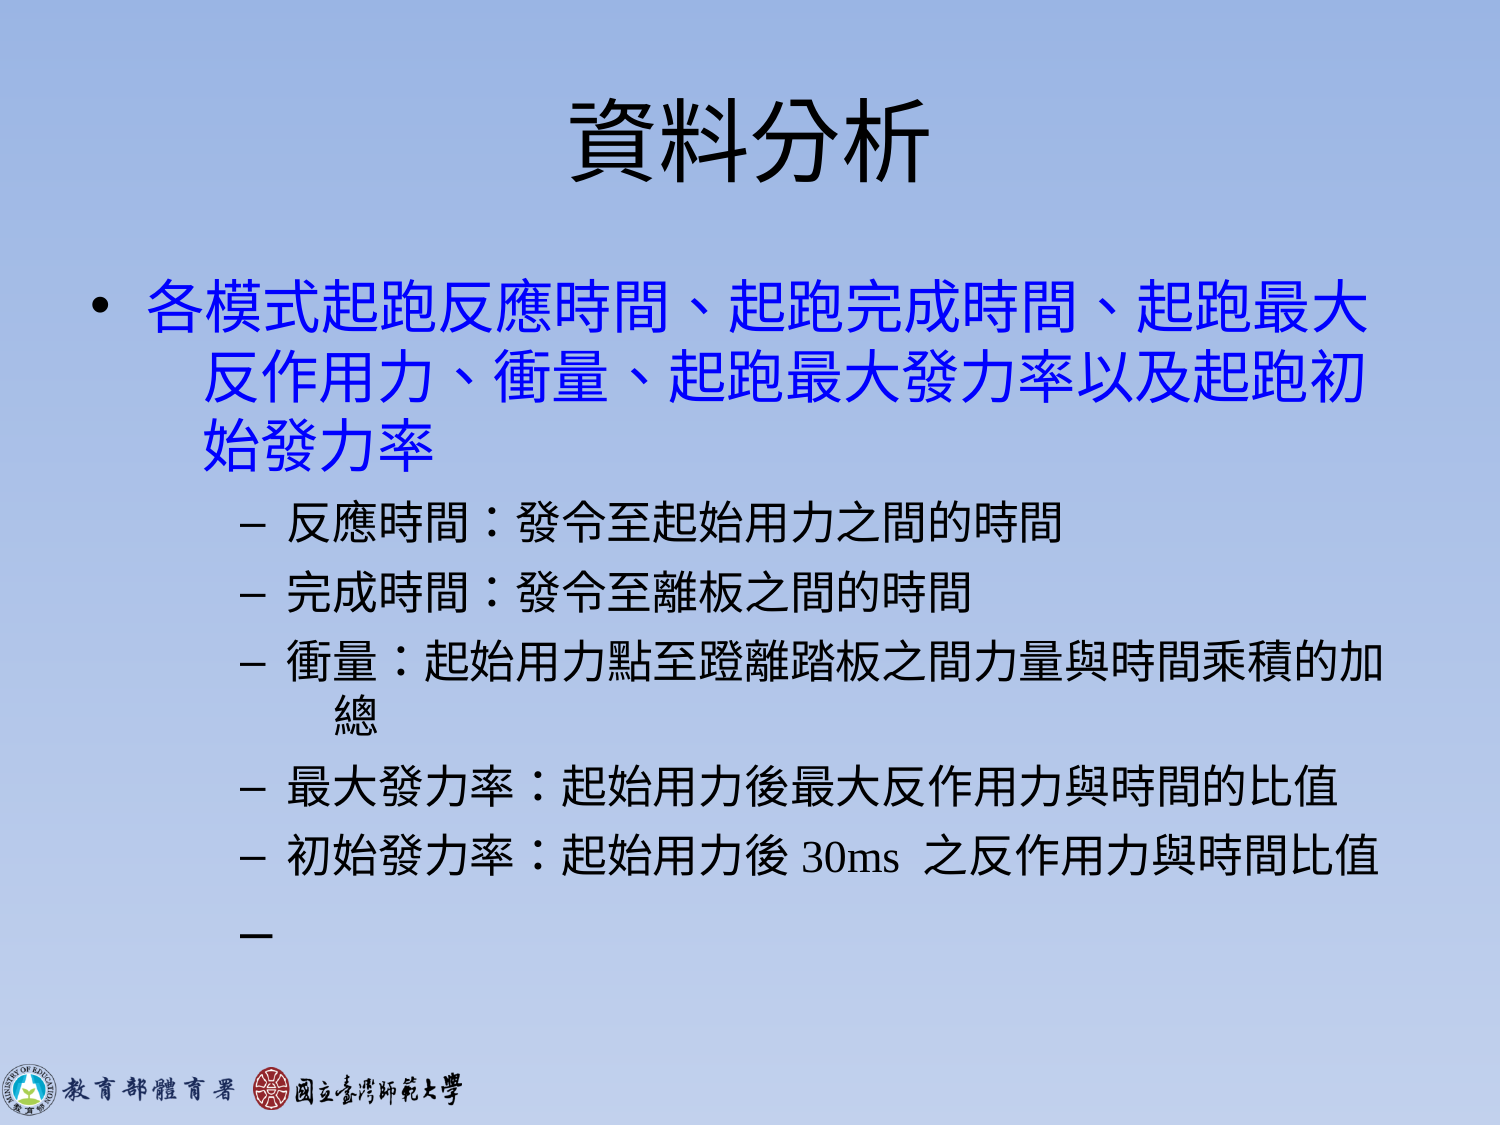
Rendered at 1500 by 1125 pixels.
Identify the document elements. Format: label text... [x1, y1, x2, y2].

list 各模式起跑反應時間、起跑完成時間、起跑最大反作用力、衝量、起跑最大發力率以及起跑初始發力率 反應時間：發令至起始用力之間的時間 完成時間：發令至離板之間的時間 衝量：起始用力點至蹬離踏板之間力量與時間乘積的加總 最大發力率：起始用力後最大反作用力與時間的比值 初始發力率：起始用力後30ms 之反作用力與時間比值 [75, 262, 1426, 1005]
title 資料分析 [75, 45, 1426, 233]
